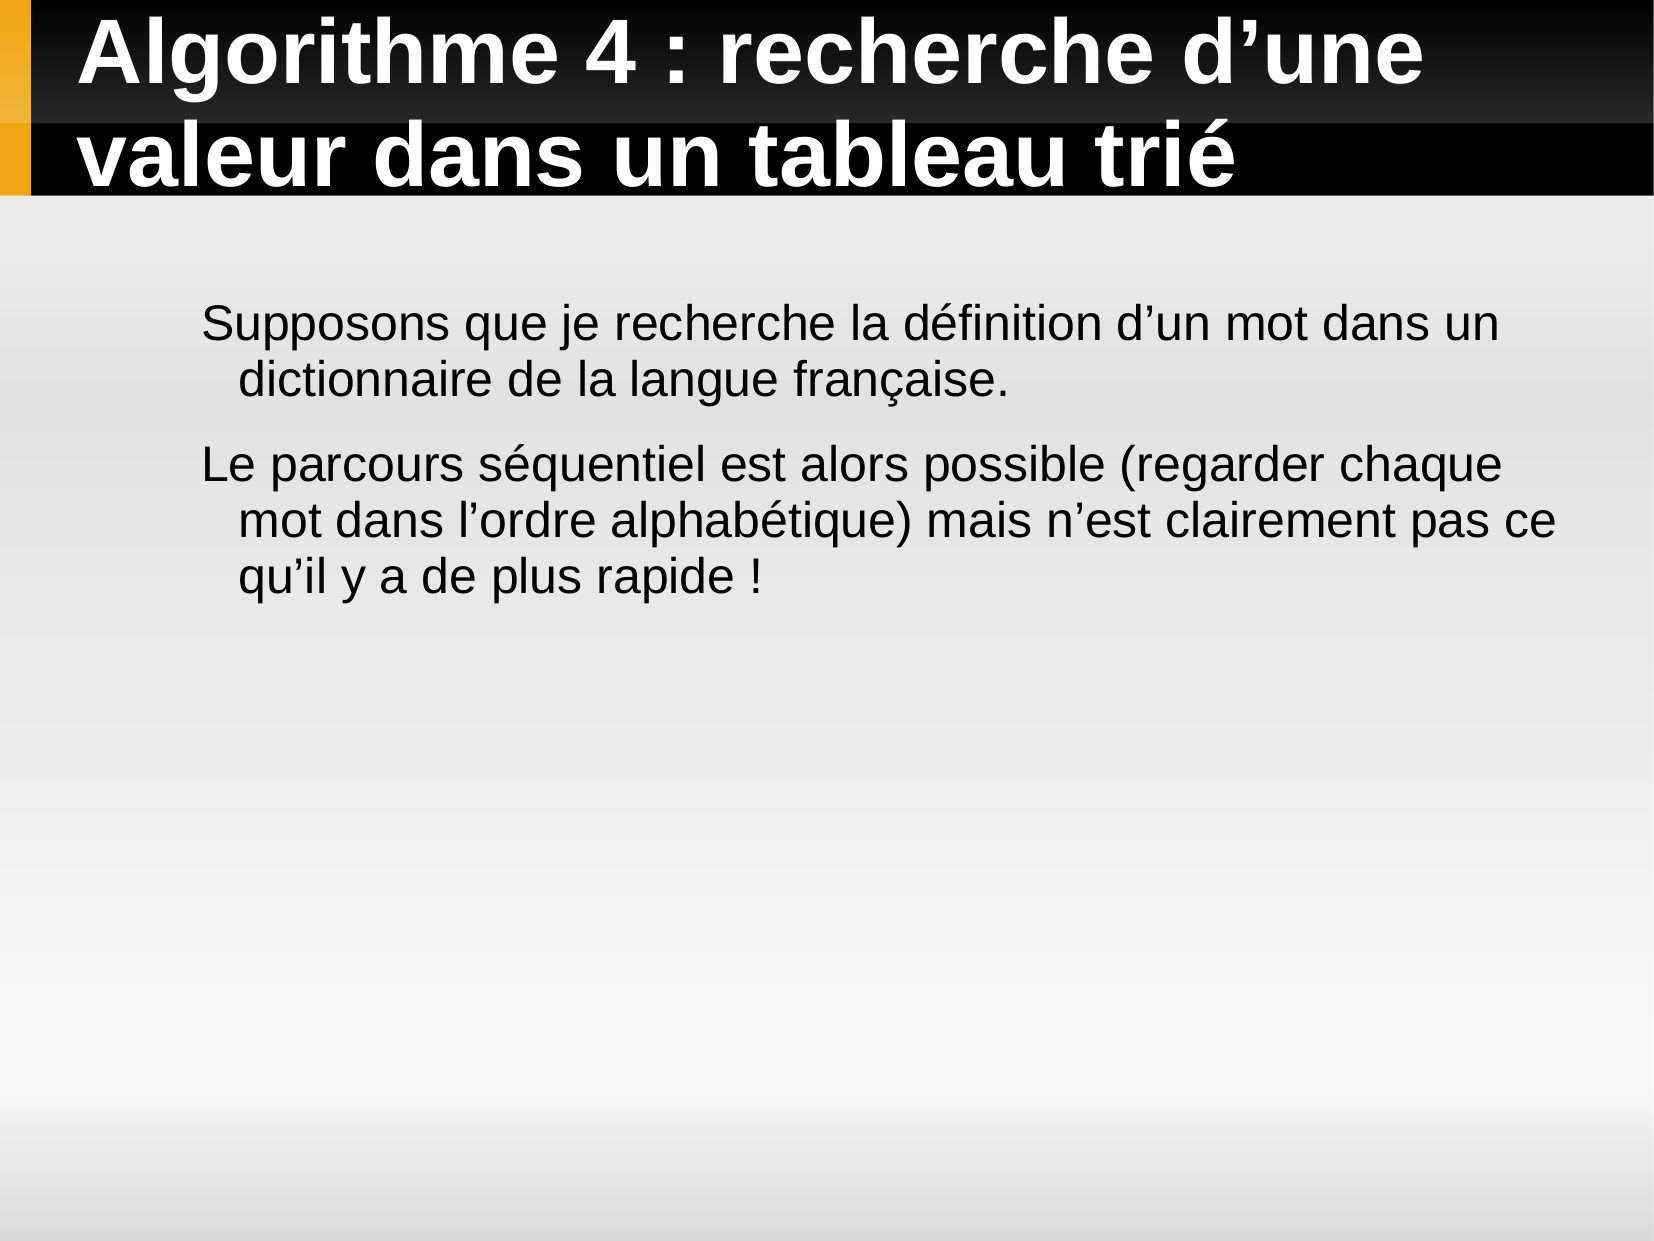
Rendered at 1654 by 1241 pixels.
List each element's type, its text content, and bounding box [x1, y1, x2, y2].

picture [0, 0, 1654, 1241]
list Supposons que je recherche la définition d’un mot dans un dictionnaire de la langue française. Le parcours séquentiel est alors possible (regarder chaque mot dans l’ordre alphabétique) mais n’est clairement pas ce qu’il y a de plus rapide ! [88, 295, 1577, 1086]
title Algorithme 4 : recherche d’une valeur dans un tableau trié [76, 0, 1565, 208]
